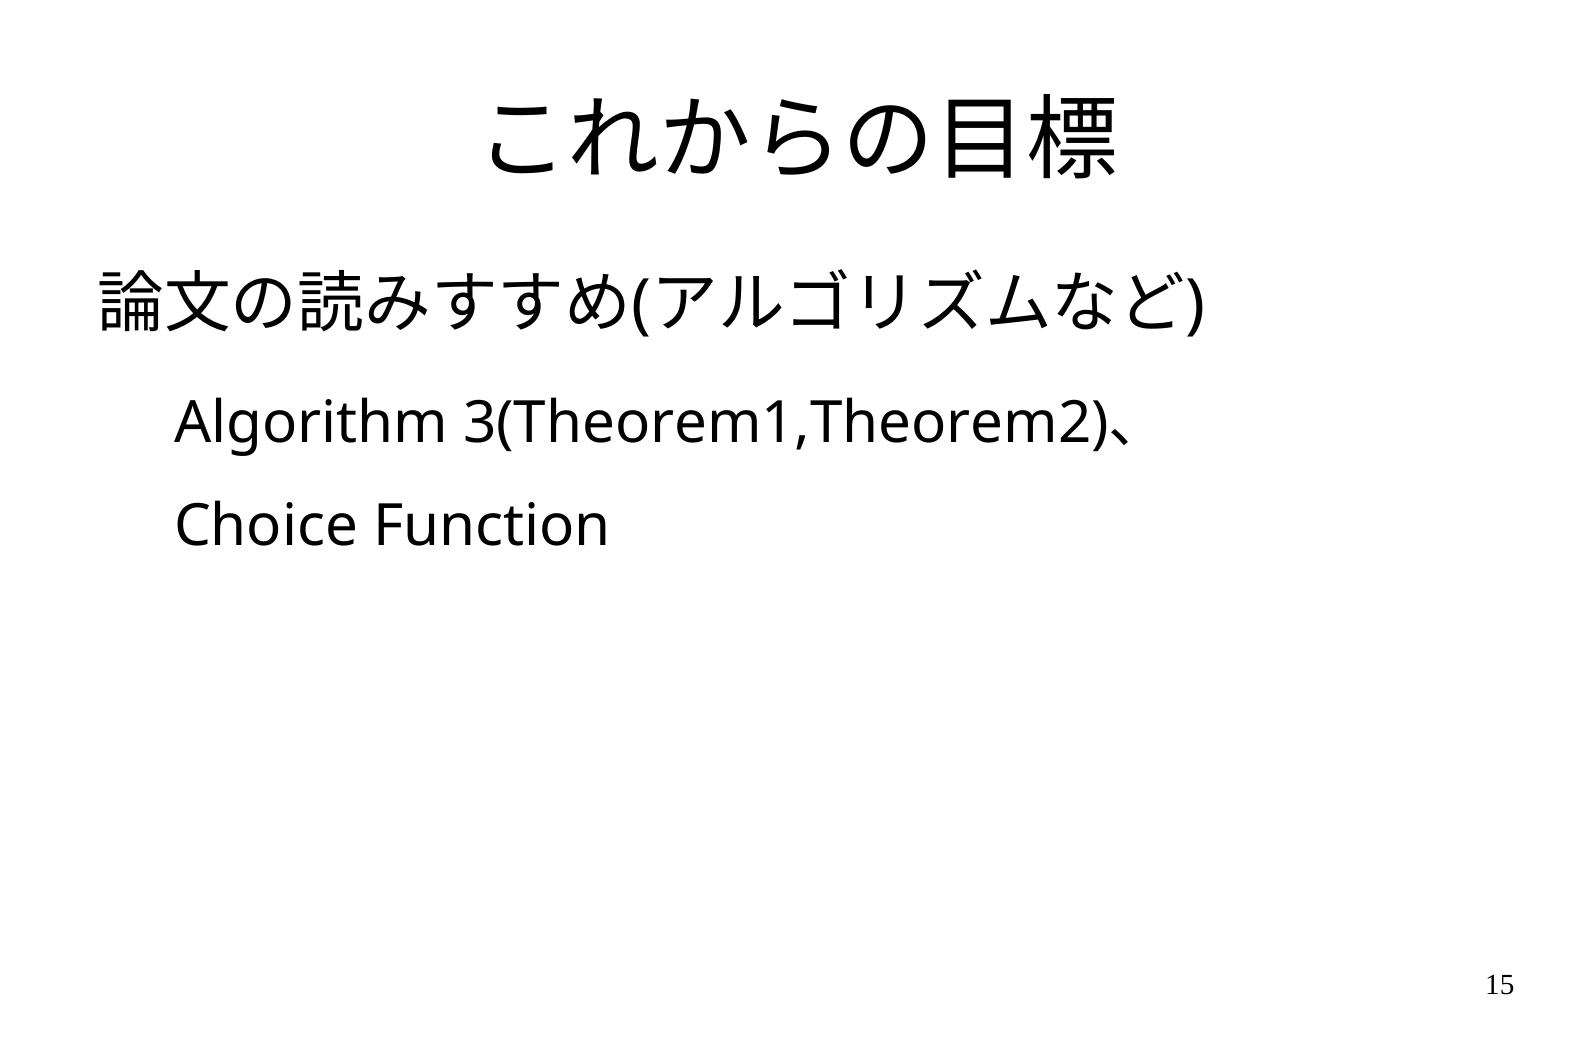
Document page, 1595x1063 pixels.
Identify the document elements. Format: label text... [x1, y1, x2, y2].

title これからの目標 [79, 42, 1515, 220]
list 論文の読みすすめ(アルゴリズムなど) Algorithm 3(Theorem1,Theorem2)、 Choice Function [79, 248, 1515, 951]
